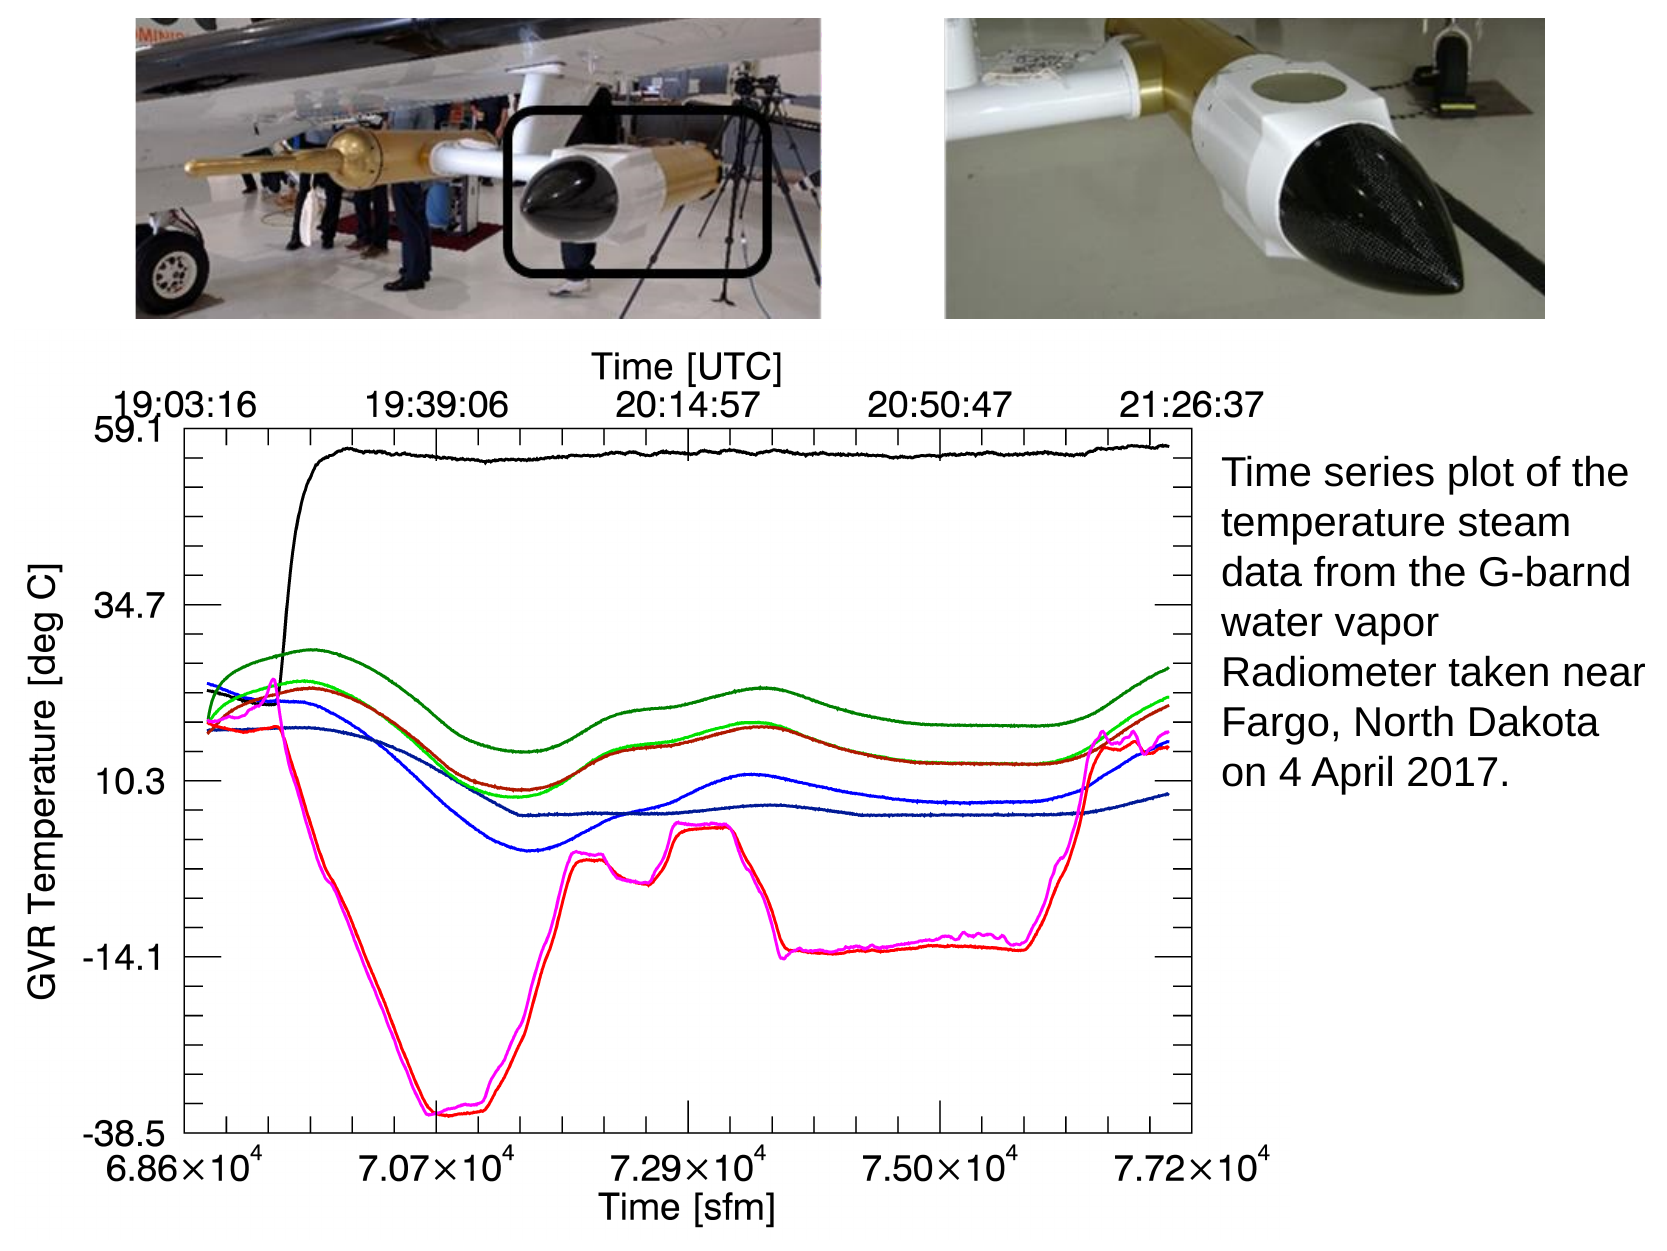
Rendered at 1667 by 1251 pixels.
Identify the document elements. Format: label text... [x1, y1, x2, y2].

picture [14, 329, 1291, 1240]
picture [135, 18, 1546, 319]
text_box Time series plot of the temperature steam data from the G-barnd water vapor Radiometer taken near Fargo, North Dakota on 4 April 2017. [1221, 444, 1651, 796]
